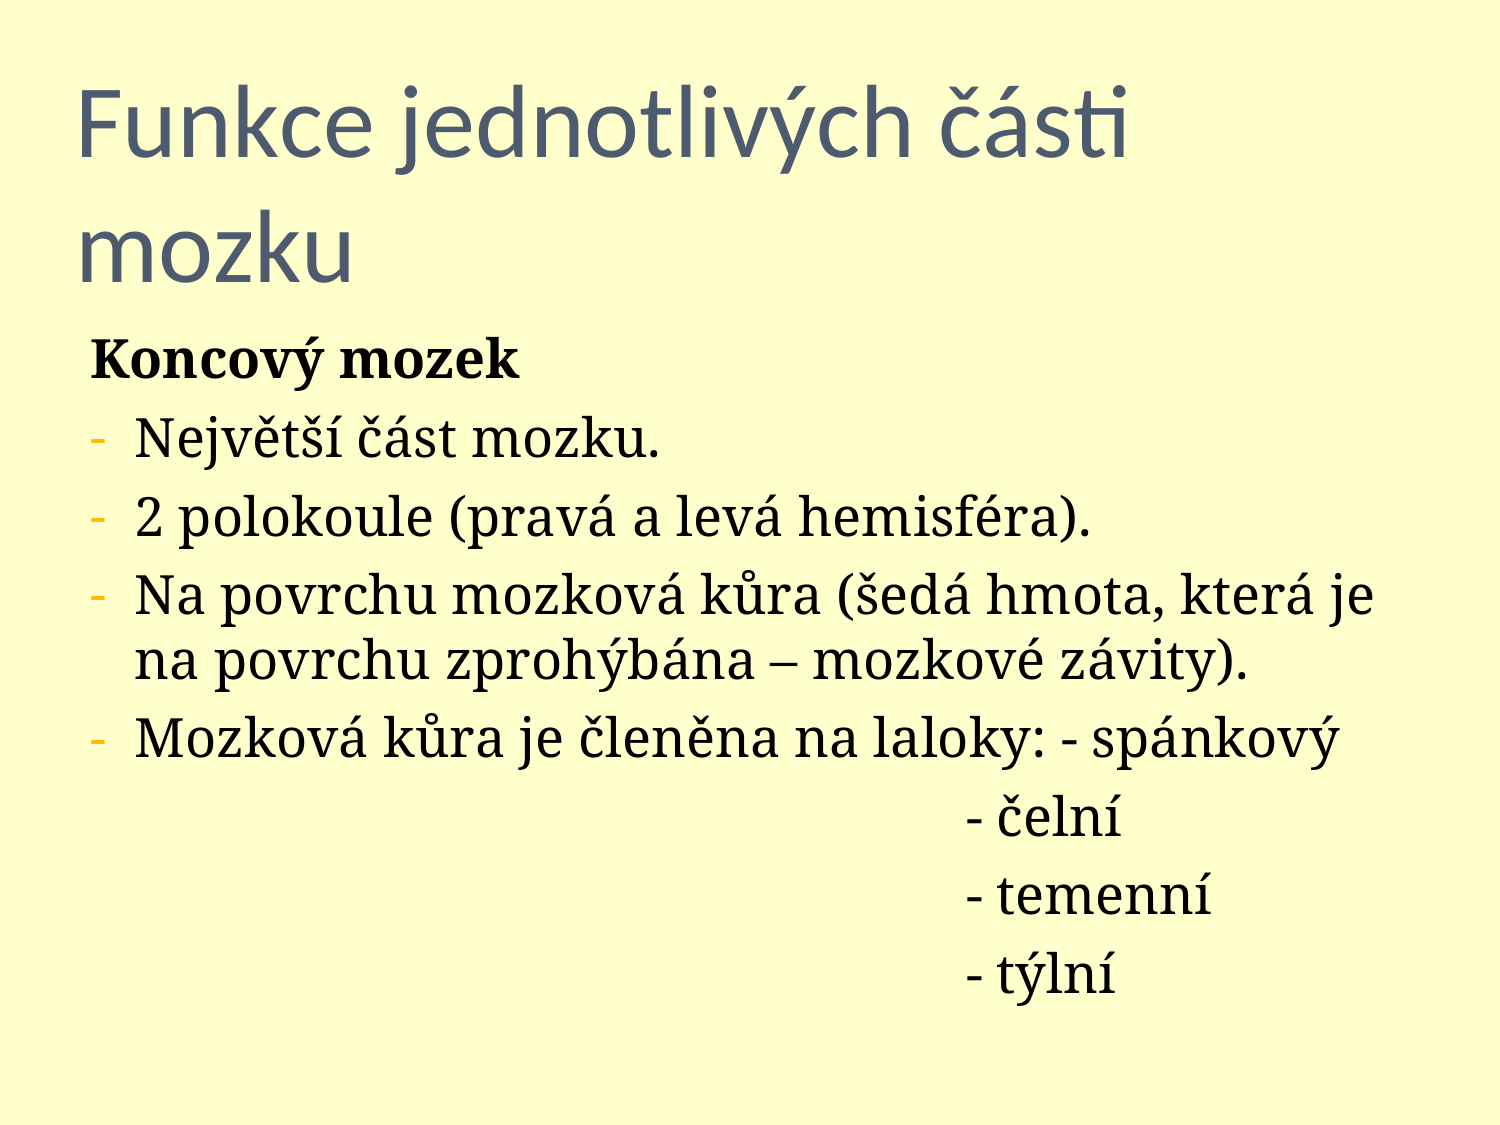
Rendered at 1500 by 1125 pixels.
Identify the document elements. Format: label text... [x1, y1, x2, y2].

list Koncový mozek Největší část mozku. 2 polokoule (pravá a levá hemisféra). Na povrchu mozková kůra (šedá hmota, která je na povrchu zprohýbána – mozkové závity). Mozková kůra je členěna na laloky: - spánkový - čelní - temenní - týlní [75, 317, 1426, 1125]
title Funkce jednotlivých části mozku [75, 45, 1426, 304]
